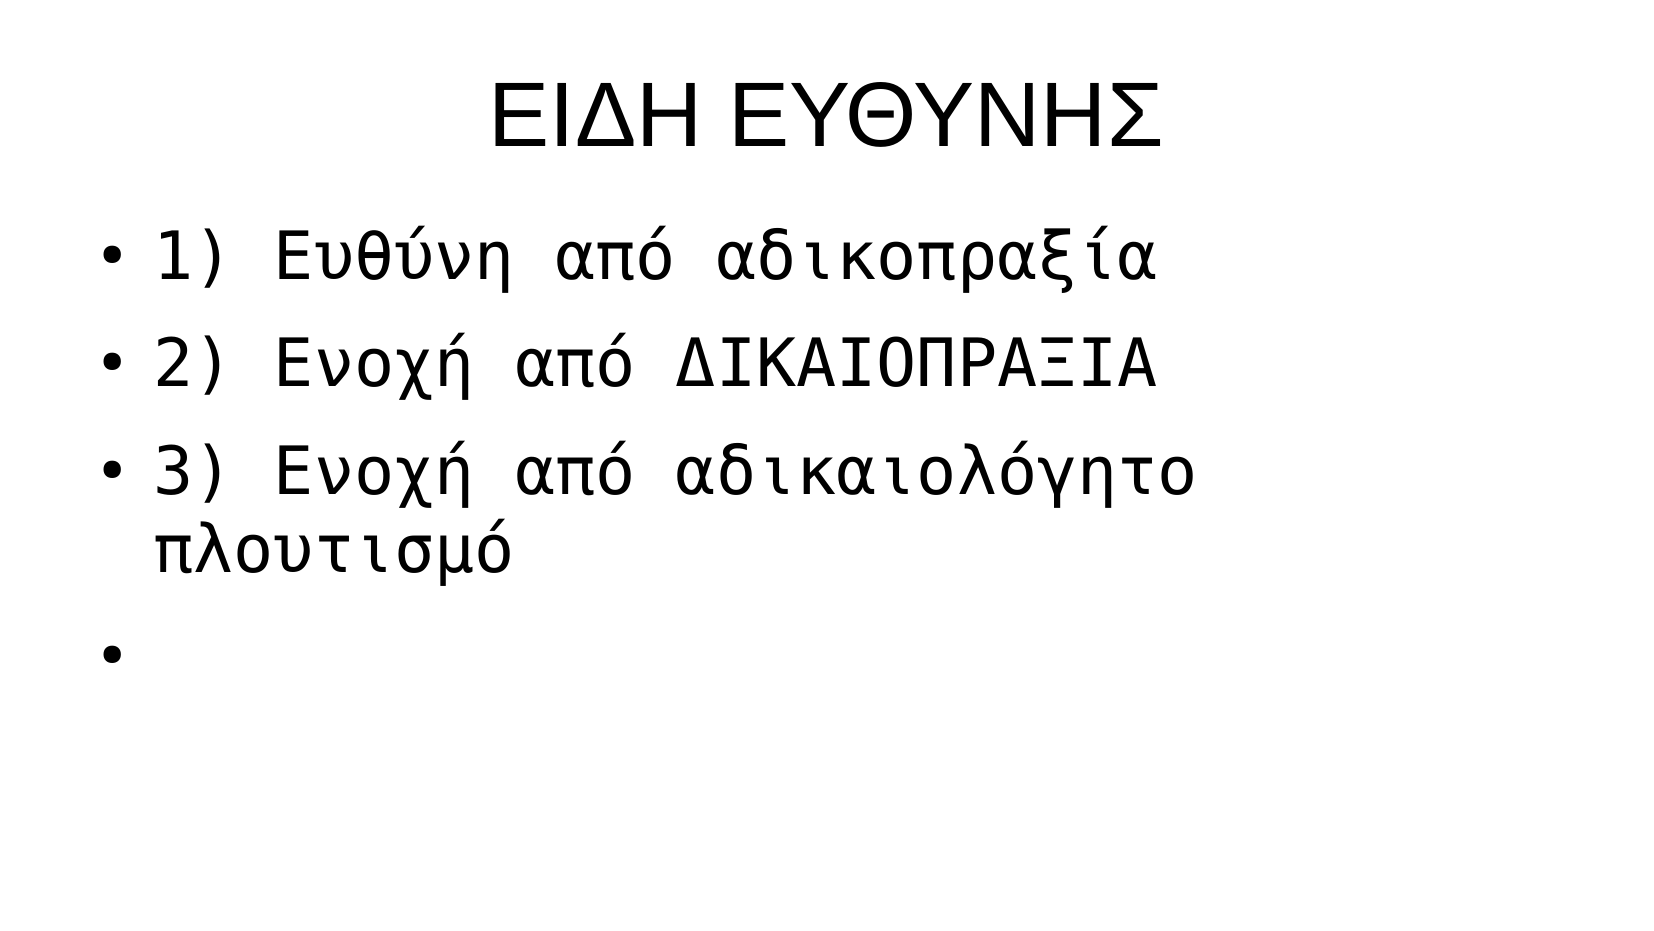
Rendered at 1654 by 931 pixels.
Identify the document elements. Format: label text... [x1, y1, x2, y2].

title ΕΙΔΗ ΕΥΘΥΝΗΣ [82, 37, 1571, 193]
list 1) Ευθύνη από αδικοπραξία 2) Ενοχή από ΔΙΚΑΙΟΠΡΑΞΙΑ 3) Ενοχή από αδικαιολόγητο πλουτισμό [82, 217, 1571, 758]
